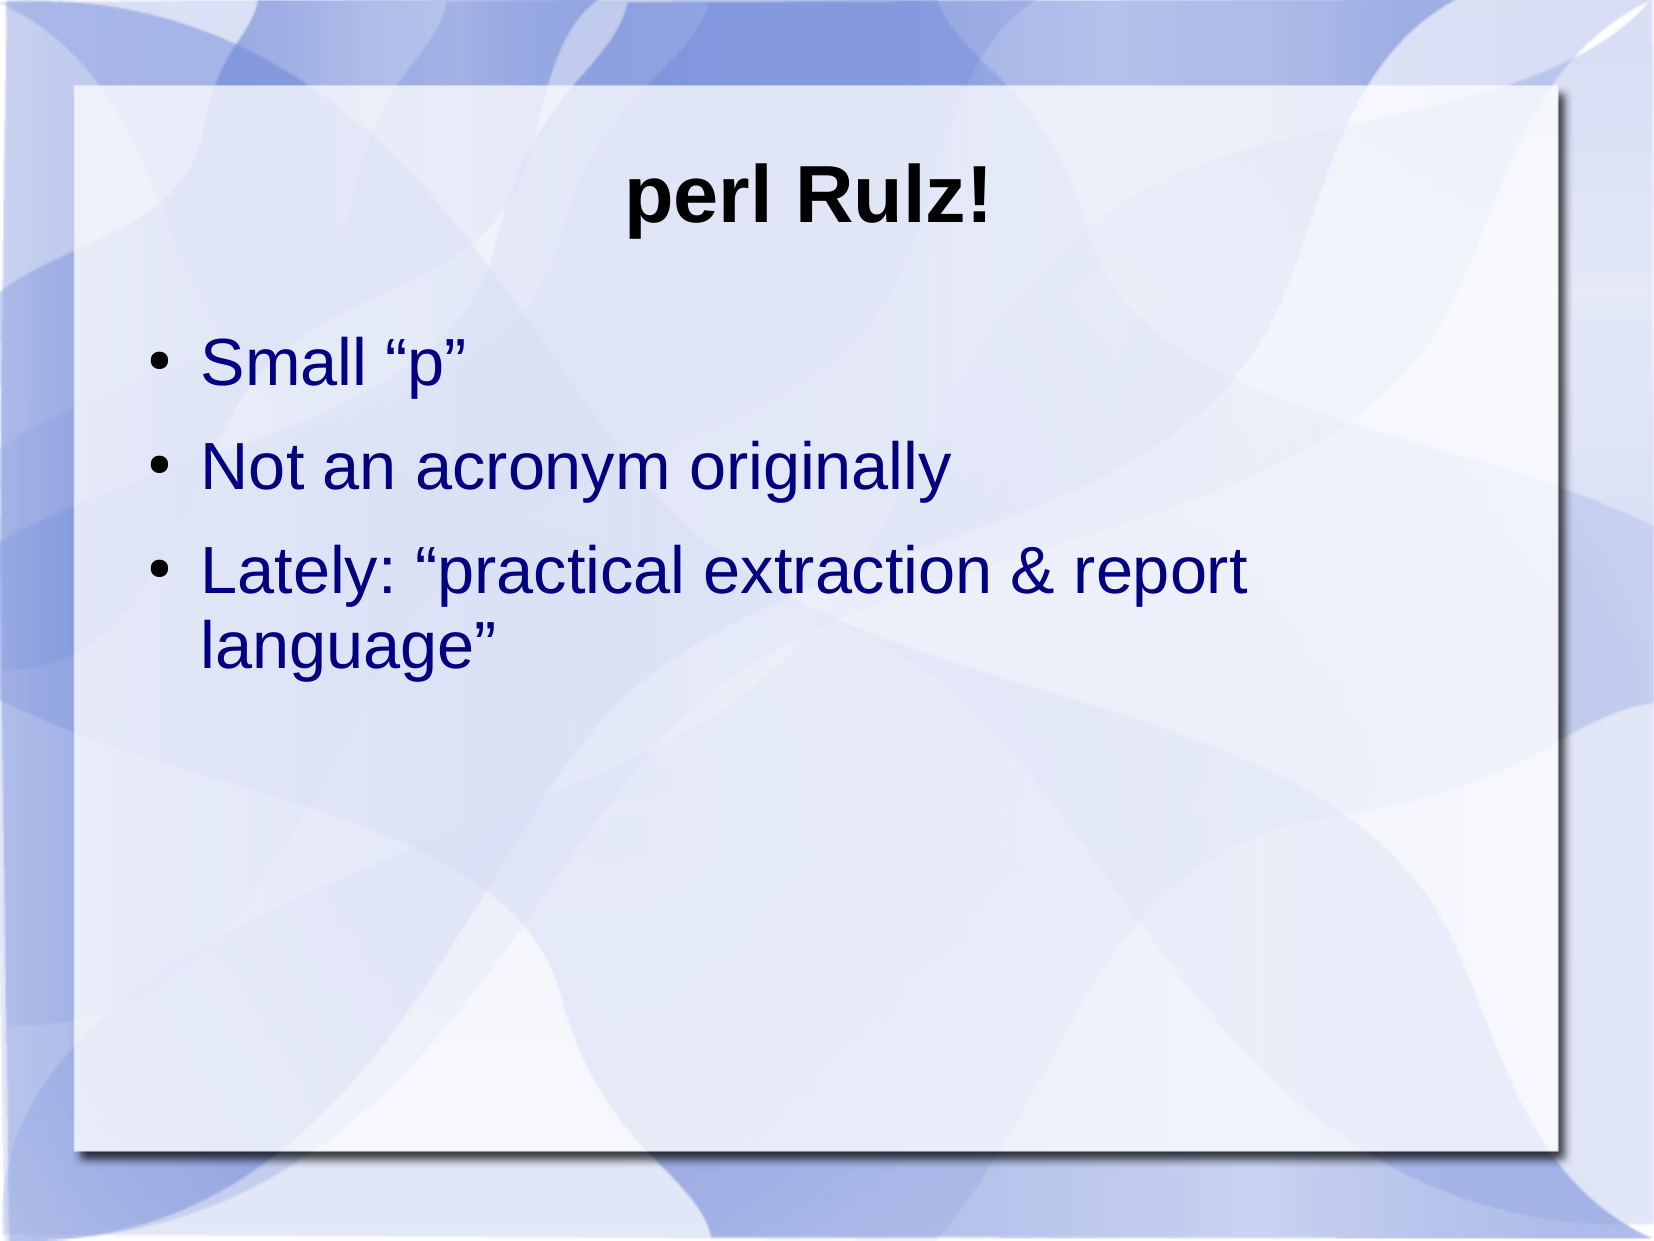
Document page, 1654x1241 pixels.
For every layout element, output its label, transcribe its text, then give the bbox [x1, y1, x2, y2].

picture [0, 0, 1654, 1241]
title perl Rulz! [82, 90, 1536, 298]
list Small “p” Not an acronym originally Lately: “practical extraction & report language” [129, 324, 1489, 1045]
